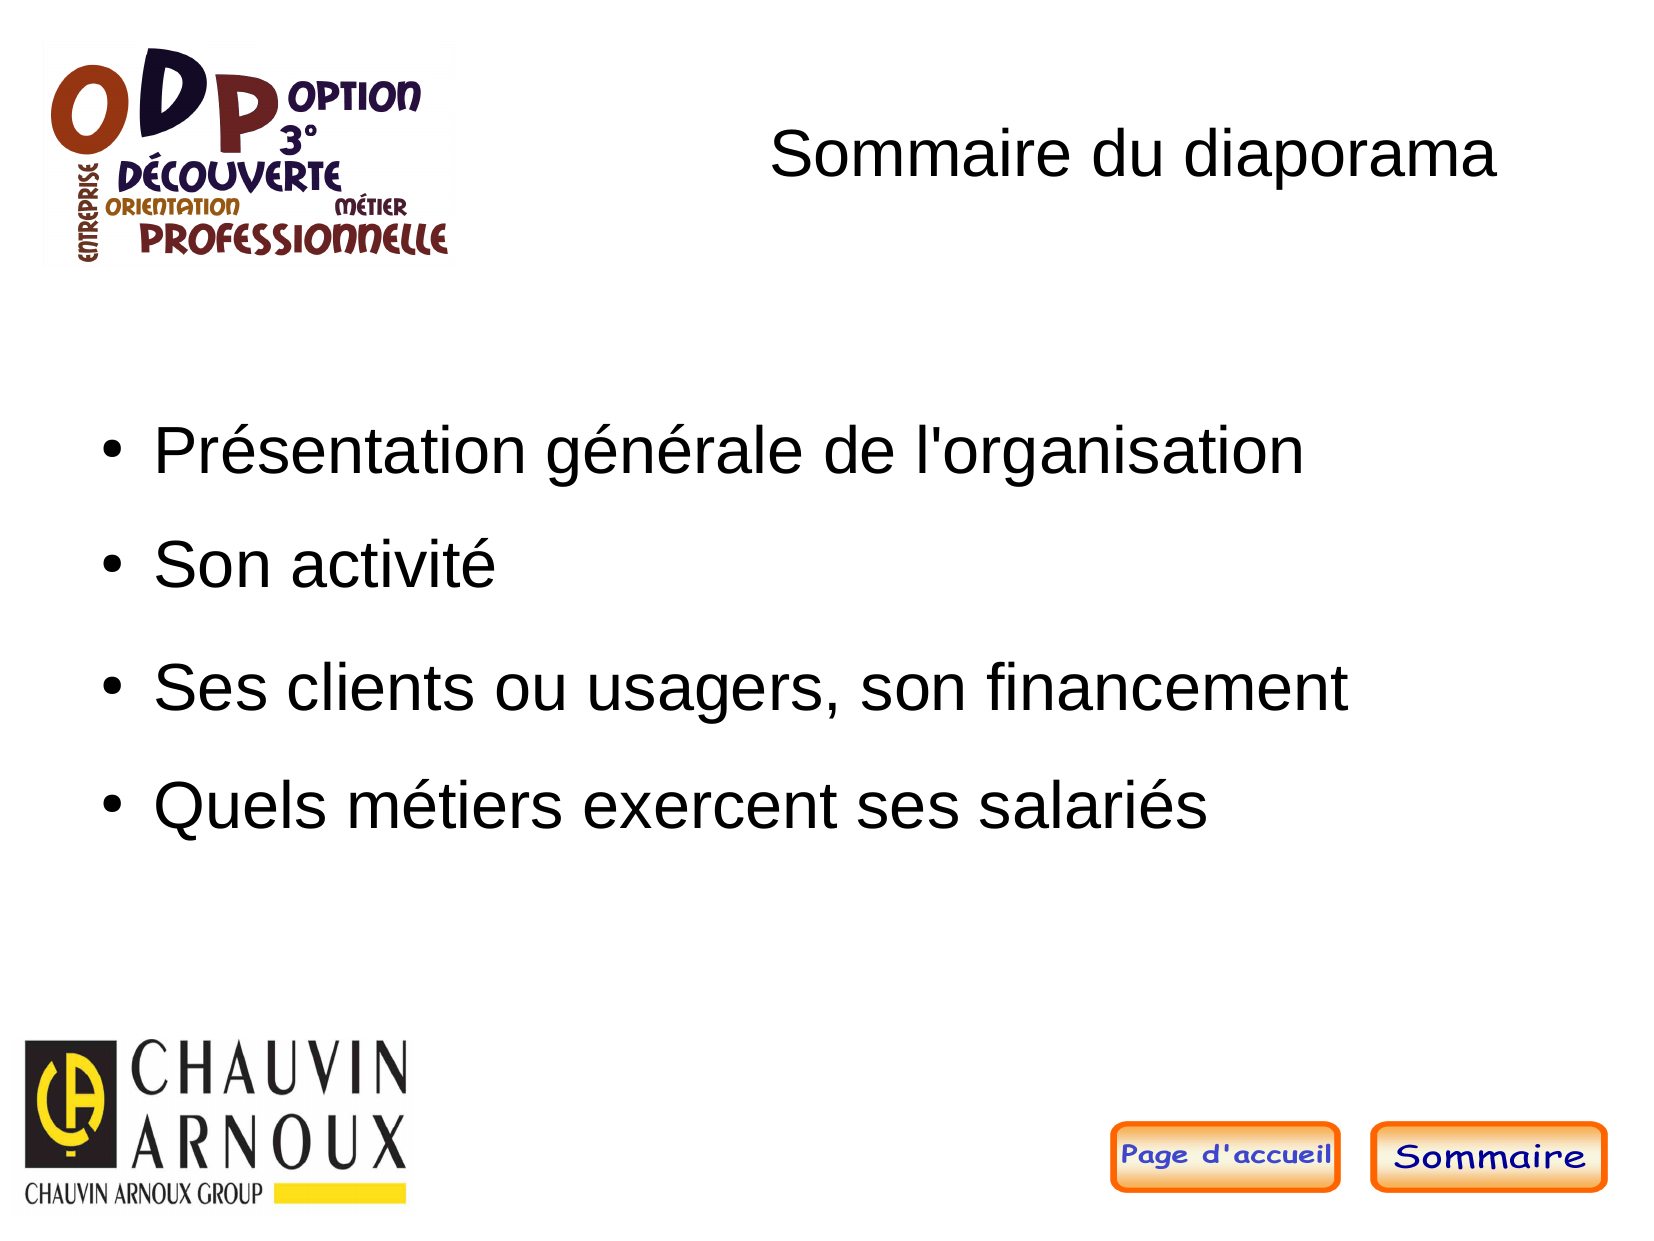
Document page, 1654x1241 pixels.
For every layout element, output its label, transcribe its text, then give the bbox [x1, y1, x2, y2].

picture [43, 41, 455, 266]
list Quels métiers exercent ses salariés [82, 767, 1571, 847]
picture [1370, 1121, 1608, 1193]
list Ses clients ou usagers, son financement [82, 649, 1571, 725]
picture [1110, 1121, 1341, 1193]
list Son activité [82, 527, 1571, 603]
list Présentation générale de l'organisation [82, 413, 1571, 489]
title Sommaire du diaporama [637, 49, 1630, 257]
picture [11, 1039, 414, 1217]
